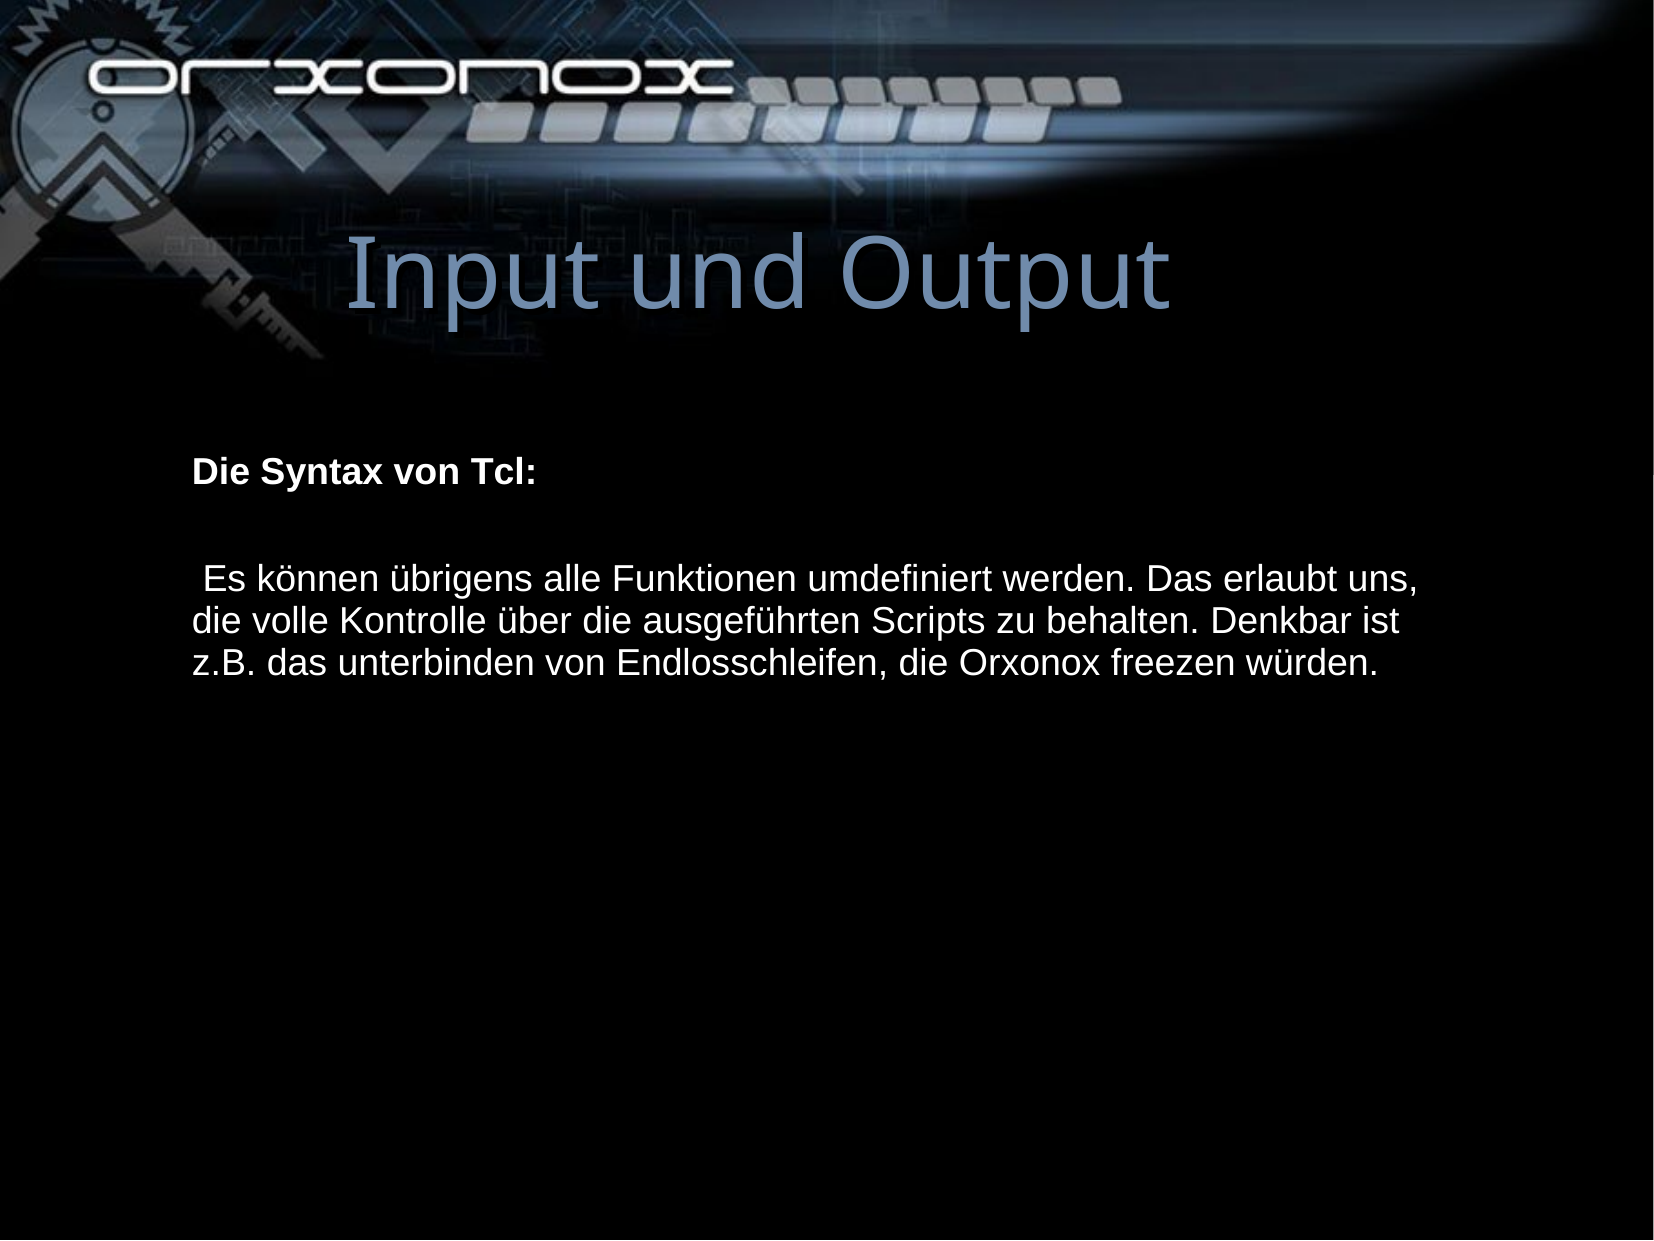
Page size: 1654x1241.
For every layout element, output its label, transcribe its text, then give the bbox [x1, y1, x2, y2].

picture [0, 0, 1654, 475]
text_box Input und Output [330, 194, 1306, 344]
text_box Die Syntax von Tcl: Es können übrigens alle Funktionen umdefiniert werden. Das erlaubt uns, die volle Kontrolle über die ausgeführten Scripts zu behalten. Denkbar ist z.B. das unterbinden von Endlosschleifen, die Orxonox freezen würden. [177, 442, 1477, 757]
